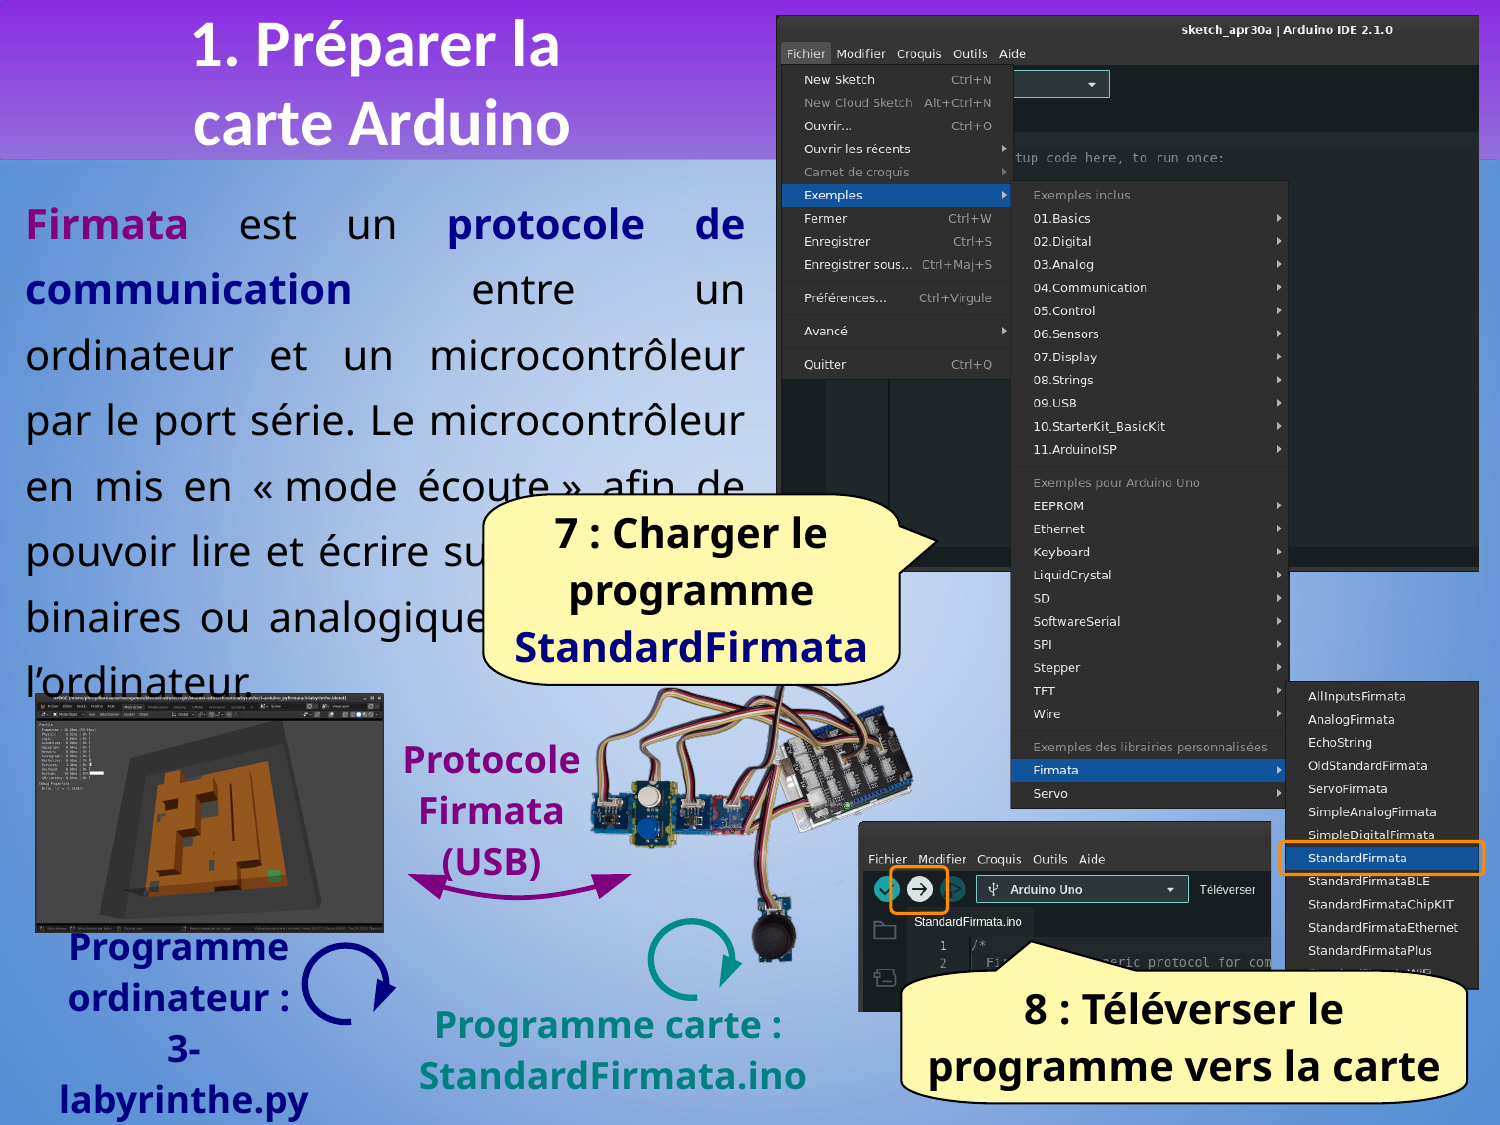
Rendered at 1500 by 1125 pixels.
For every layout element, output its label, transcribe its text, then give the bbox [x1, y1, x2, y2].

text_box 7 : Charger le programme StandardFirmata [483, 494, 938, 685]
text_box Programme ordinateur : 3-labyrinthe.py [31, 958, 336, 1086]
text_box 8 : Téléverser le programme vers la carte [901, 941, 1468, 1104]
picture [0, 15, 1500, 1125]
text_box Programme carte : StandardFirmata.ino [399, 985, 828, 1113]
text_box Firmata est un protocole de communication entre un ordinateur et un microcontrôleur par le port série. Le microcontrôleur en mis en « mode écoute » afin de pouvoir lire et écrire sur les broches binaires ou analogiques à partir de l’ordinateur. [10, 178, 761, 549]
text_box 1. Préparer la carte Arduino [0, 0, 1500, 159]
text_box Protocole Firmata (USB) [383, 746, 578, 875]
